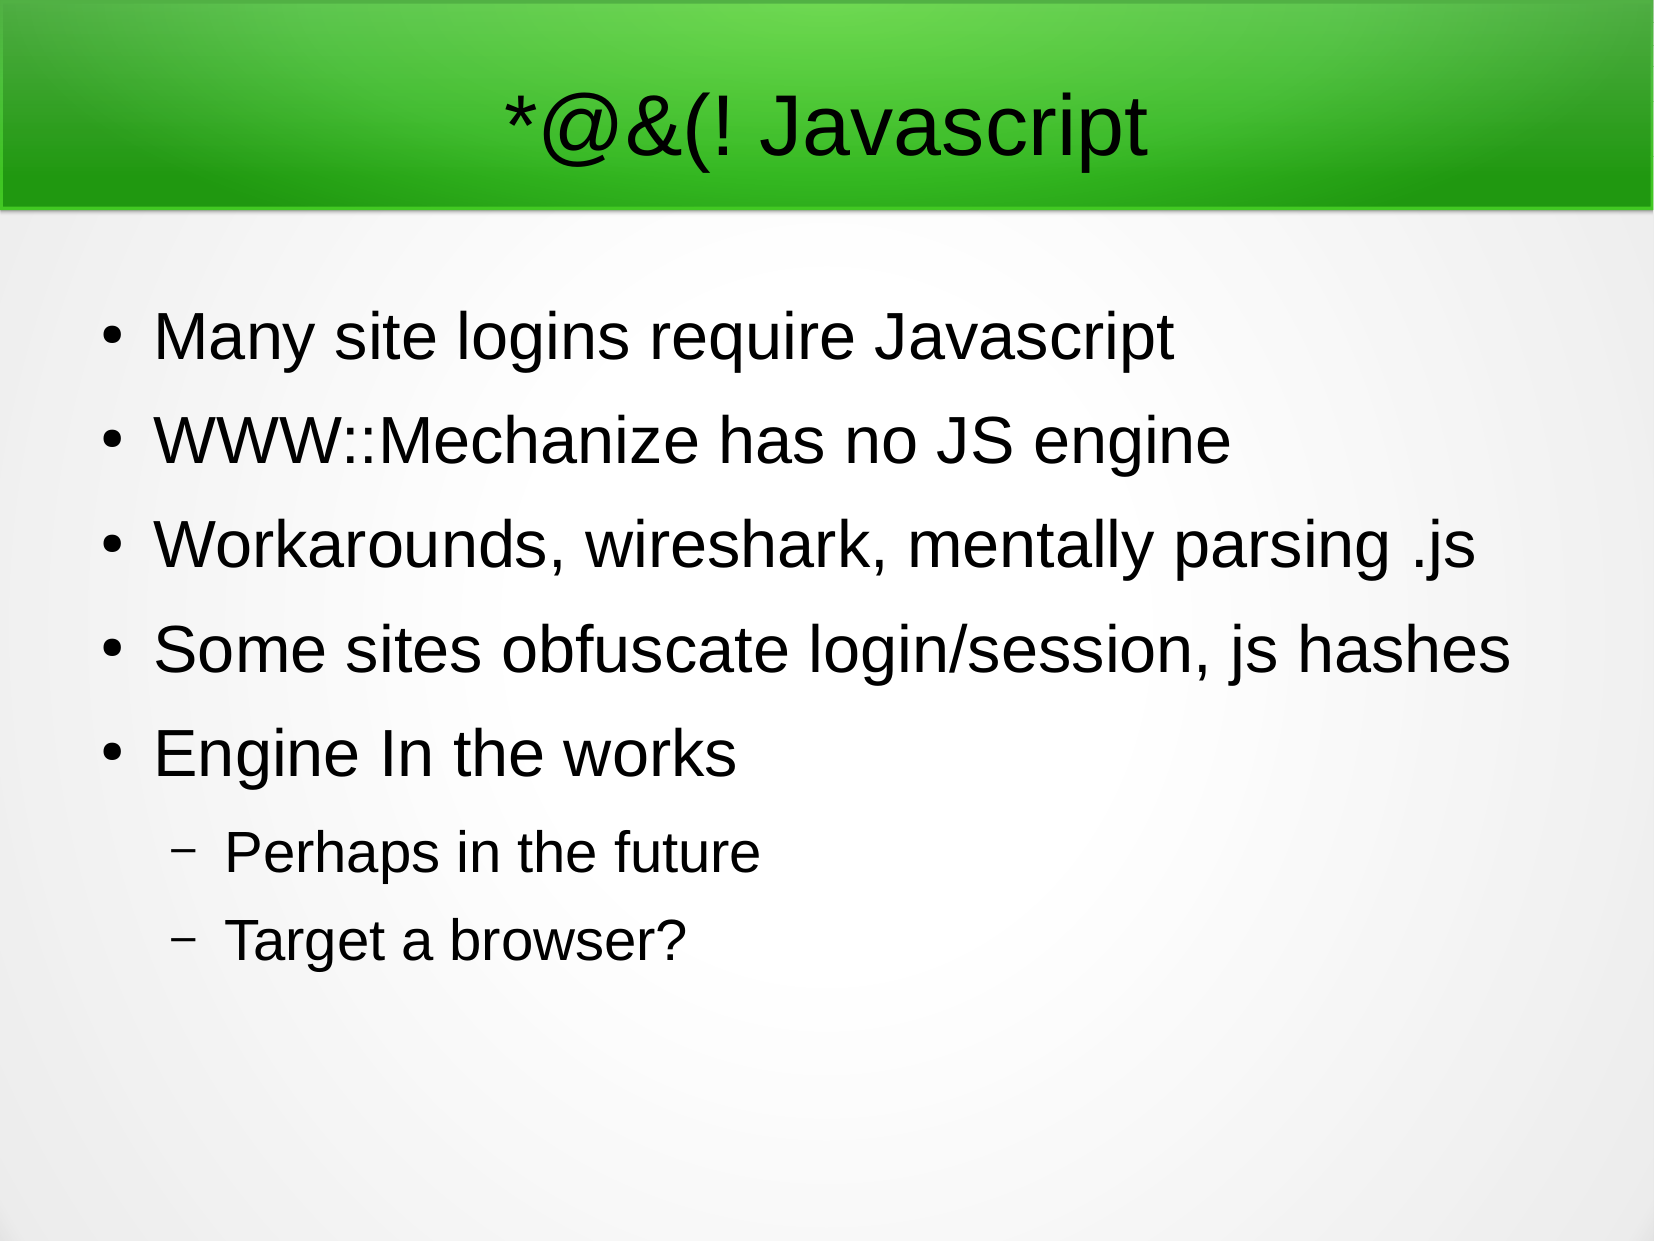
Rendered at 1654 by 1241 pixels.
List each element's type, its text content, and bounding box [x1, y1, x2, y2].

list Many site logins require Javascript WWW::Mechanize has no JS engine Workarounds, wireshark, mentally parsing .js Some sites obfuscate login/session, js hashes Engine In the works Perhaps in the future Target a browser? [82, 299, 1571, 1241]
title *@&(! Javascript [389, 47, 1264, 205]
